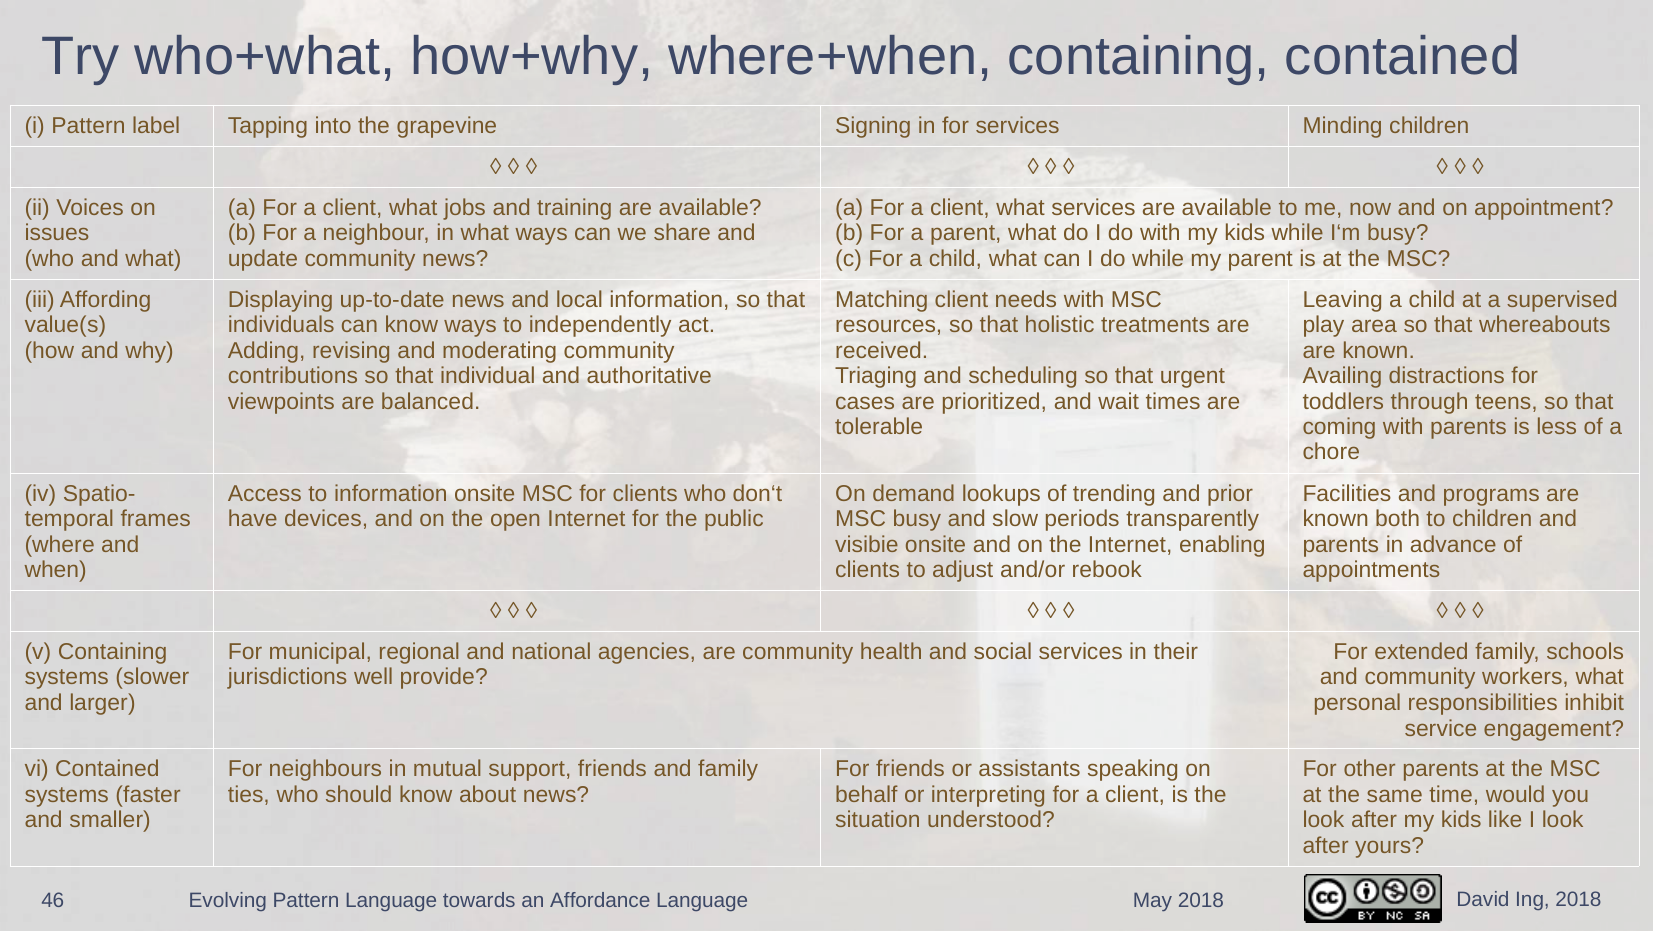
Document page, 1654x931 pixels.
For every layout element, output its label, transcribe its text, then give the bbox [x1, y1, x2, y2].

picture [1304, 874, 1442, 923]
table_cell [11, 147, 213, 187]
table_cell For municipal, regional and national agencies, are community health and social services in their jurisdictions well provide? [214, 632, 1288, 748]
table_cell Facilities and programs are known both to children and parents in advance of appointments [1289, 474, 1639, 590]
table_cell vi) Contained systems (faster and smaller) [11, 749, 213, 866]
table_cell (iv) Spatio-temporal frames (where and when) [11, 474, 213, 590]
table_cell ◊ ◊ ◊ [821, 591, 1288, 631]
table_cell ◊ ◊ ◊ [1289, 147, 1639, 187]
table_cell ◊ ◊ ◊ [821, 147, 1288, 187]
table_cell ◊ ◊ ◊ [214, 591, 820, 631]
table_header Minding children [1289, 106, 1639, 146]
table_cell [11, 591, 213, 631]
table_cell For friends or assistants speaking on behalf or interpreting for a client, is the situation understood? [821, 749, 1288, 866]
table_header (i) Pattern label [11, 106, 213, 146]
title Try who+what, how+why, where+when, containing, contained [41, 30, 1613, 105]
table_cell For other parents at the MSC at the same time, would you look after my kids like I look after yours? [1289, 749, 1639, 866]
table_cell Displaying up-to-date news and local information, so that individuals can know ways to independently act. Adding, revising and moderating community contributions so that individual and authoritative viewpoints are balanced. [214, 280, 820, 473]
table_header Signing in for services [821, 106, 1288, 146]
table_cell (v) Containing systems (slower and larger) [11, 632, 213, 748]
table_cell ◊ ◊ ◊ [1289, 591, 1639, 631]
table_cell (a) For a client, what jobs and training are available? (b) For a neighbour, in what ways can we share and update community news? [214, 188, 820, 279]
table_cell ◊ ◊ ◊ [214, 147, 820, 187]
table_cell For neighbours in mutual support, friends and family ties, who should know about news? [214, 749, 820, 866]
table_cell (ii) Voices on issues (who and what) [11, 188, 213, 279]
table_cell (a) For a client, what services are available to me, now and on appointment? (b) For a parent, what do I do with my kids while I‘m busy? (c) For a child, what can I do while my parent is at the MSC? [821, 188, 1639, 279]
table_cell Leaving a child at a supervised play area so that whereabouts are known. Availing distractions for toddlers through teens, so that coming with parents is less of a chore [1289, 280, 1639, 473]
table_cell Matching client needs with MSC resources, so that holistic treatments are received. Triaging and scheduling so that urgent cases are prioritized, and wait times are tolerable [821, 280, 1288, 473]
table_cell (iii) Affording value(s) (how and why) [11, 280, 213, 473]
table_cell On demand lookups of trending and prior MSC busy and slow periods transparently visibie onsite and on the Internet, enabling clients to adjust and/or rebook [821, 474, 1288, 590]
table_cell Access to information onsite MSC for clients who don‘t have devices, and on the open Internet for the public [214, 474, 820, 590]
table_cell For extended family, schools and community workers, what personal responsibilities inhibit service engagement? [1289, 632, 1639, 748]
text_box 1967 Pattern Manual [0, 0, 1653, 931]
table_header Tapping into the grapevine [214, 106, 820, 146]
